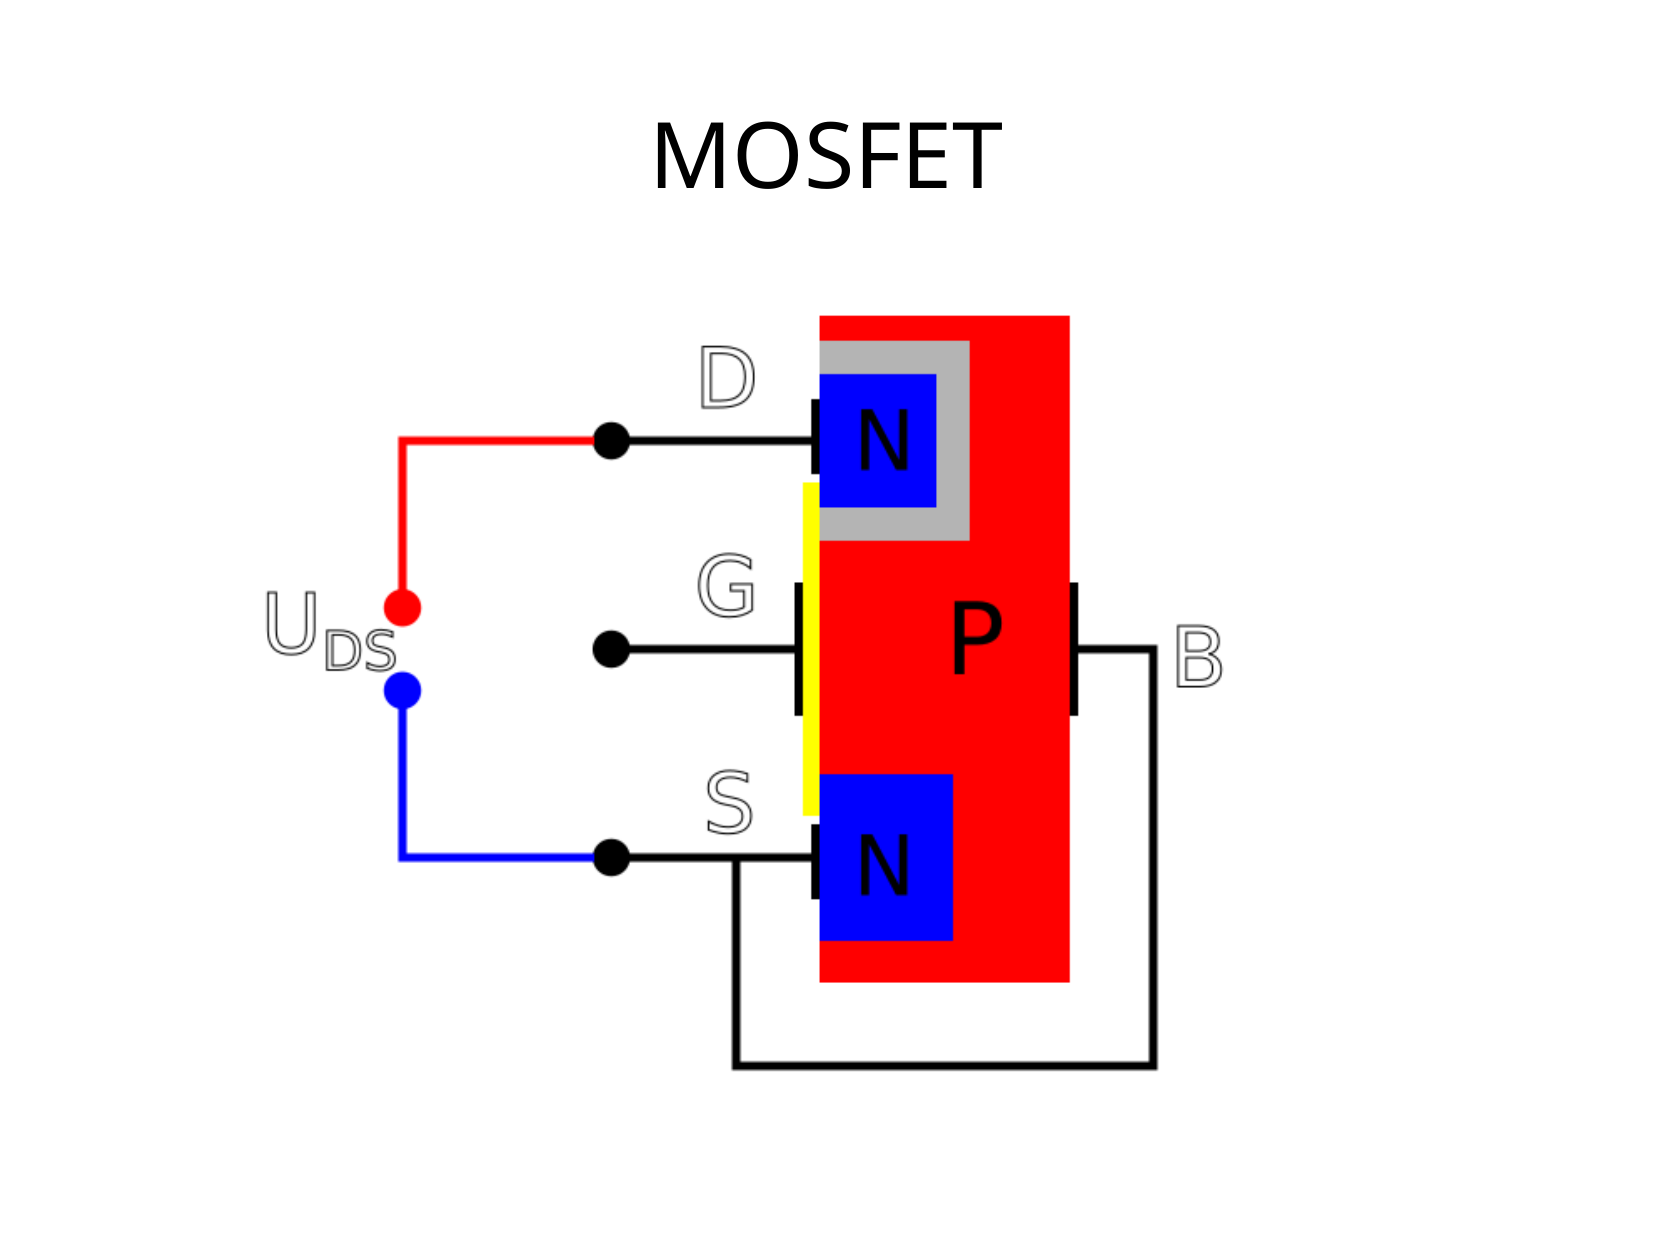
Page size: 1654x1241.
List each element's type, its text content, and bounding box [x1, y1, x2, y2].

picture [236, 257, 1237, 1233]
title MOSFET [82, 49, 1571, 257]
